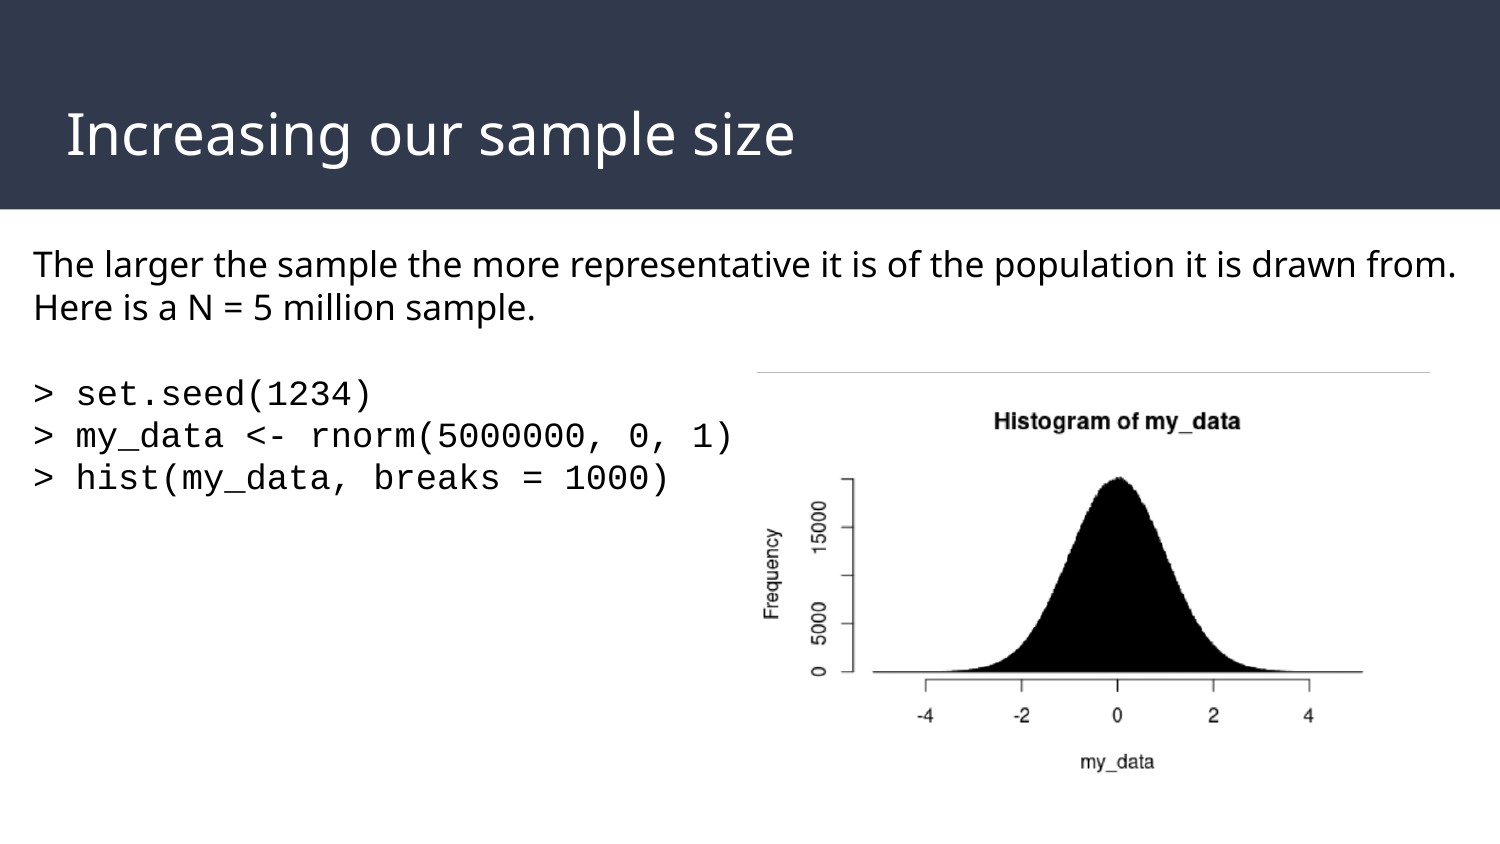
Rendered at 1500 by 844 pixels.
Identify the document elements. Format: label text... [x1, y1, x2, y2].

text_box The larger the sample the more representative it is of the population it is drawn from. Here is a N = 5 million sample. > set.seed(1234) > my_data <- rnorm(5000000, 0, 1) > hist(my_data, breaks = 1000) [18, 227, 1481, 834]
picture [757, 372, 1430, 797]
title Increasing our sample size [51, 82, 1449, 185]
